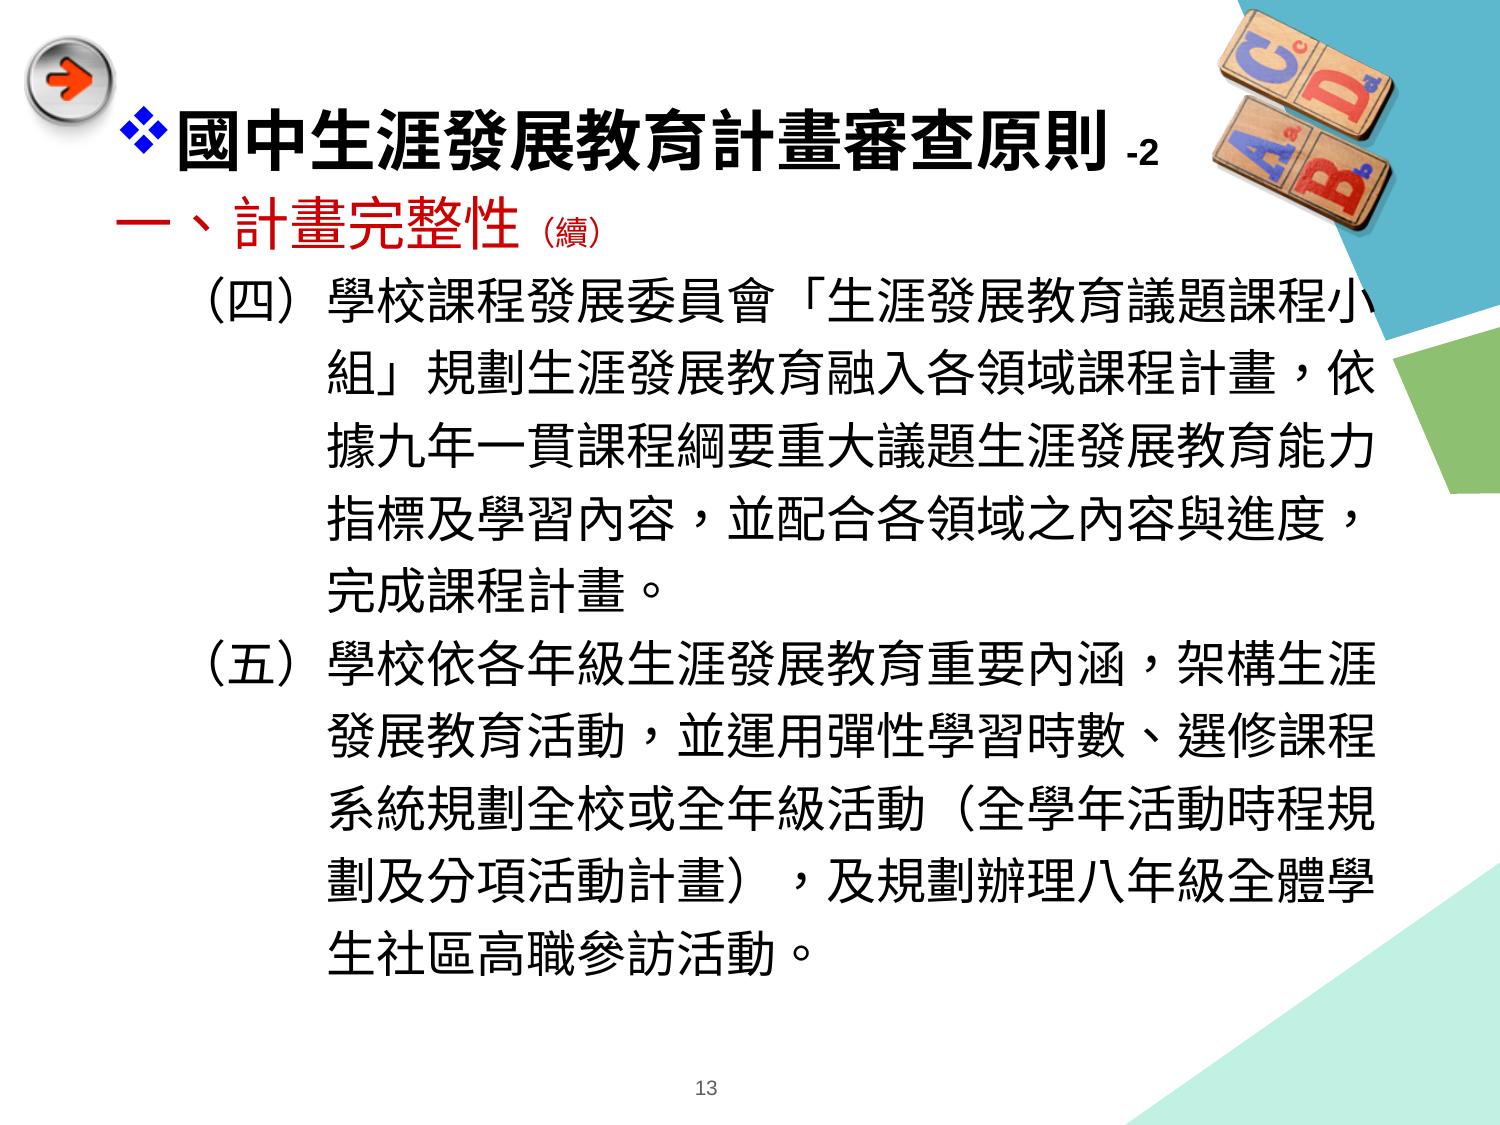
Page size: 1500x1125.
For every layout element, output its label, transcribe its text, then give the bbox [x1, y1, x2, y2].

picture [1212, 8, 1399, 238]
picture [24, 35, 118, 150]
text_box 國中生涯發展教育計畫審查原則-2 一、計畫完整性（續） （四）學校課程發展委員會「生涯發展教育議題課程小 組」規劃生涯發展教育融入各領域課程計畫，依 據九年一貫課程綱要重大議題生涯發展教育能力 指標及學習內容，並配合各領域之內容與進度， 完成課程計畫。 （五）學校依各年級生涯發展教育重要內涵，架構生涯 發展教育活動，並運用彈性學習時數、選修課程 系統規劃全校或全年級活動（全學年活動時程規 劃及分項活動計畫），及規劃辦理八年級全體學 生社區高職參訪活動。 [99, 75, 1396, 1038]
text_box <編號> [637, 1067, 776, 1111]
